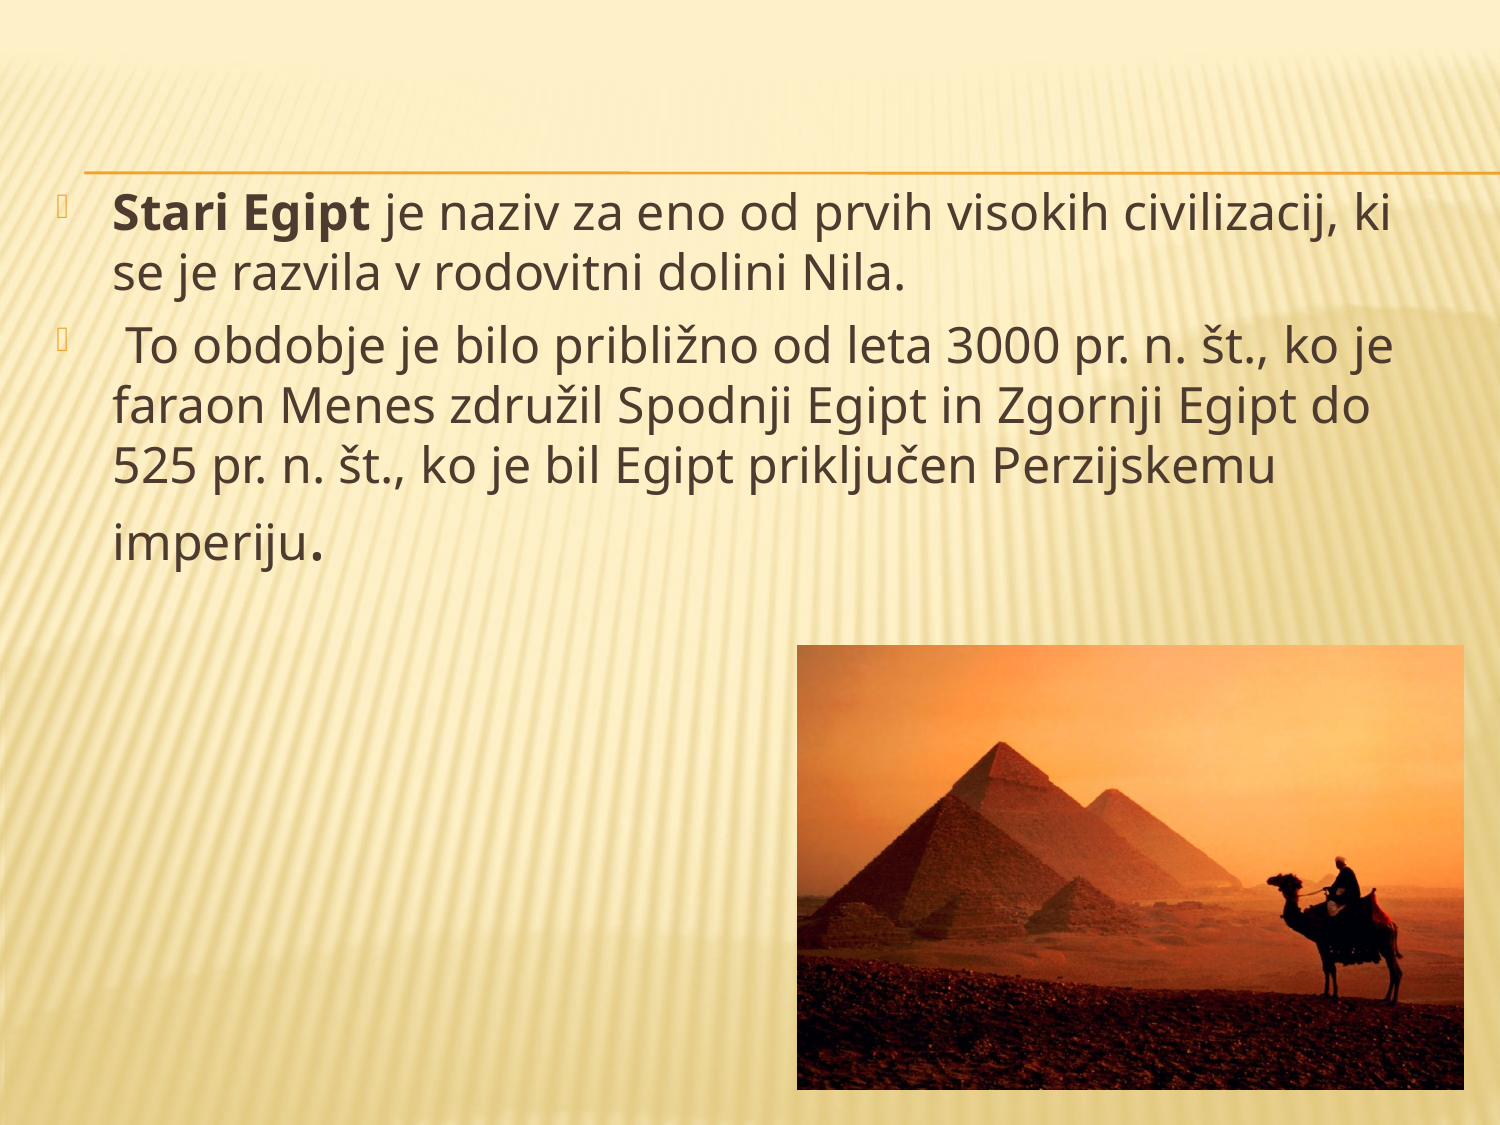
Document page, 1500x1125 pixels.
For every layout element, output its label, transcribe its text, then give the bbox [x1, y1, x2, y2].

list Stari Egipt je naziv za eno od prvih visokih civilizacij, ki se je razvila v rodovitni dolini Nila. To obdobje je bilo približno od leta 3000 pr. n. št., ko je faraon Menes združil Spodnji Egipt in Zgornji Egipt do 525 pr. n. št., ko je bil Egipt priključen Perzijskemu imperiju. [41, 172, 1467, 916]
picture [0, 0, 1500, 1125]
